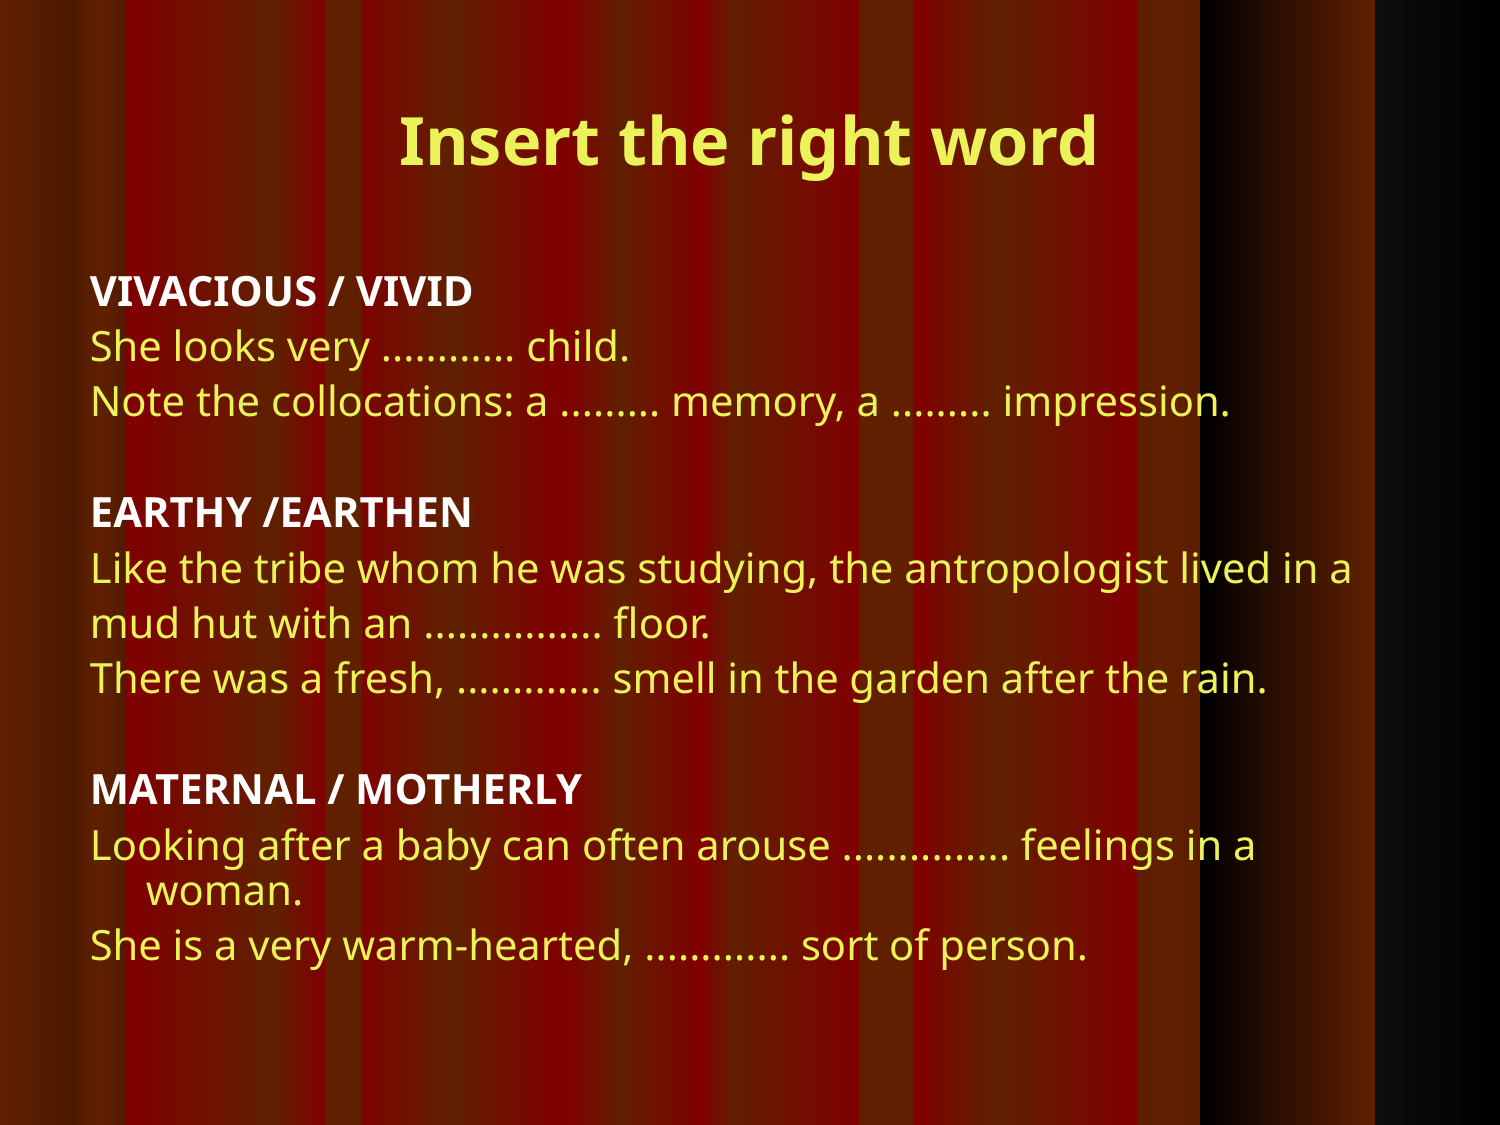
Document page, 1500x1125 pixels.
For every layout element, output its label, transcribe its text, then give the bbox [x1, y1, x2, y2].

title Insert the right word [75, 37, 1425, 241]
list VIVACIOUS / VIVID She looks very ............ child. Note the collocations: a ......... memory, a ......... impression. EARTHY /EARTHEN Like the tribe whom he was studying, the antropologist lived in a mud hut with an ................ floor. There was a fresh, ............. smell in the garden after the rain. MATERNAL / MOTHERLY Looking after a baby can often arouse ............... feelings in a woman. She is a very warm-hearted, ............. sort of person. [75, 262, 1438, 1023]
